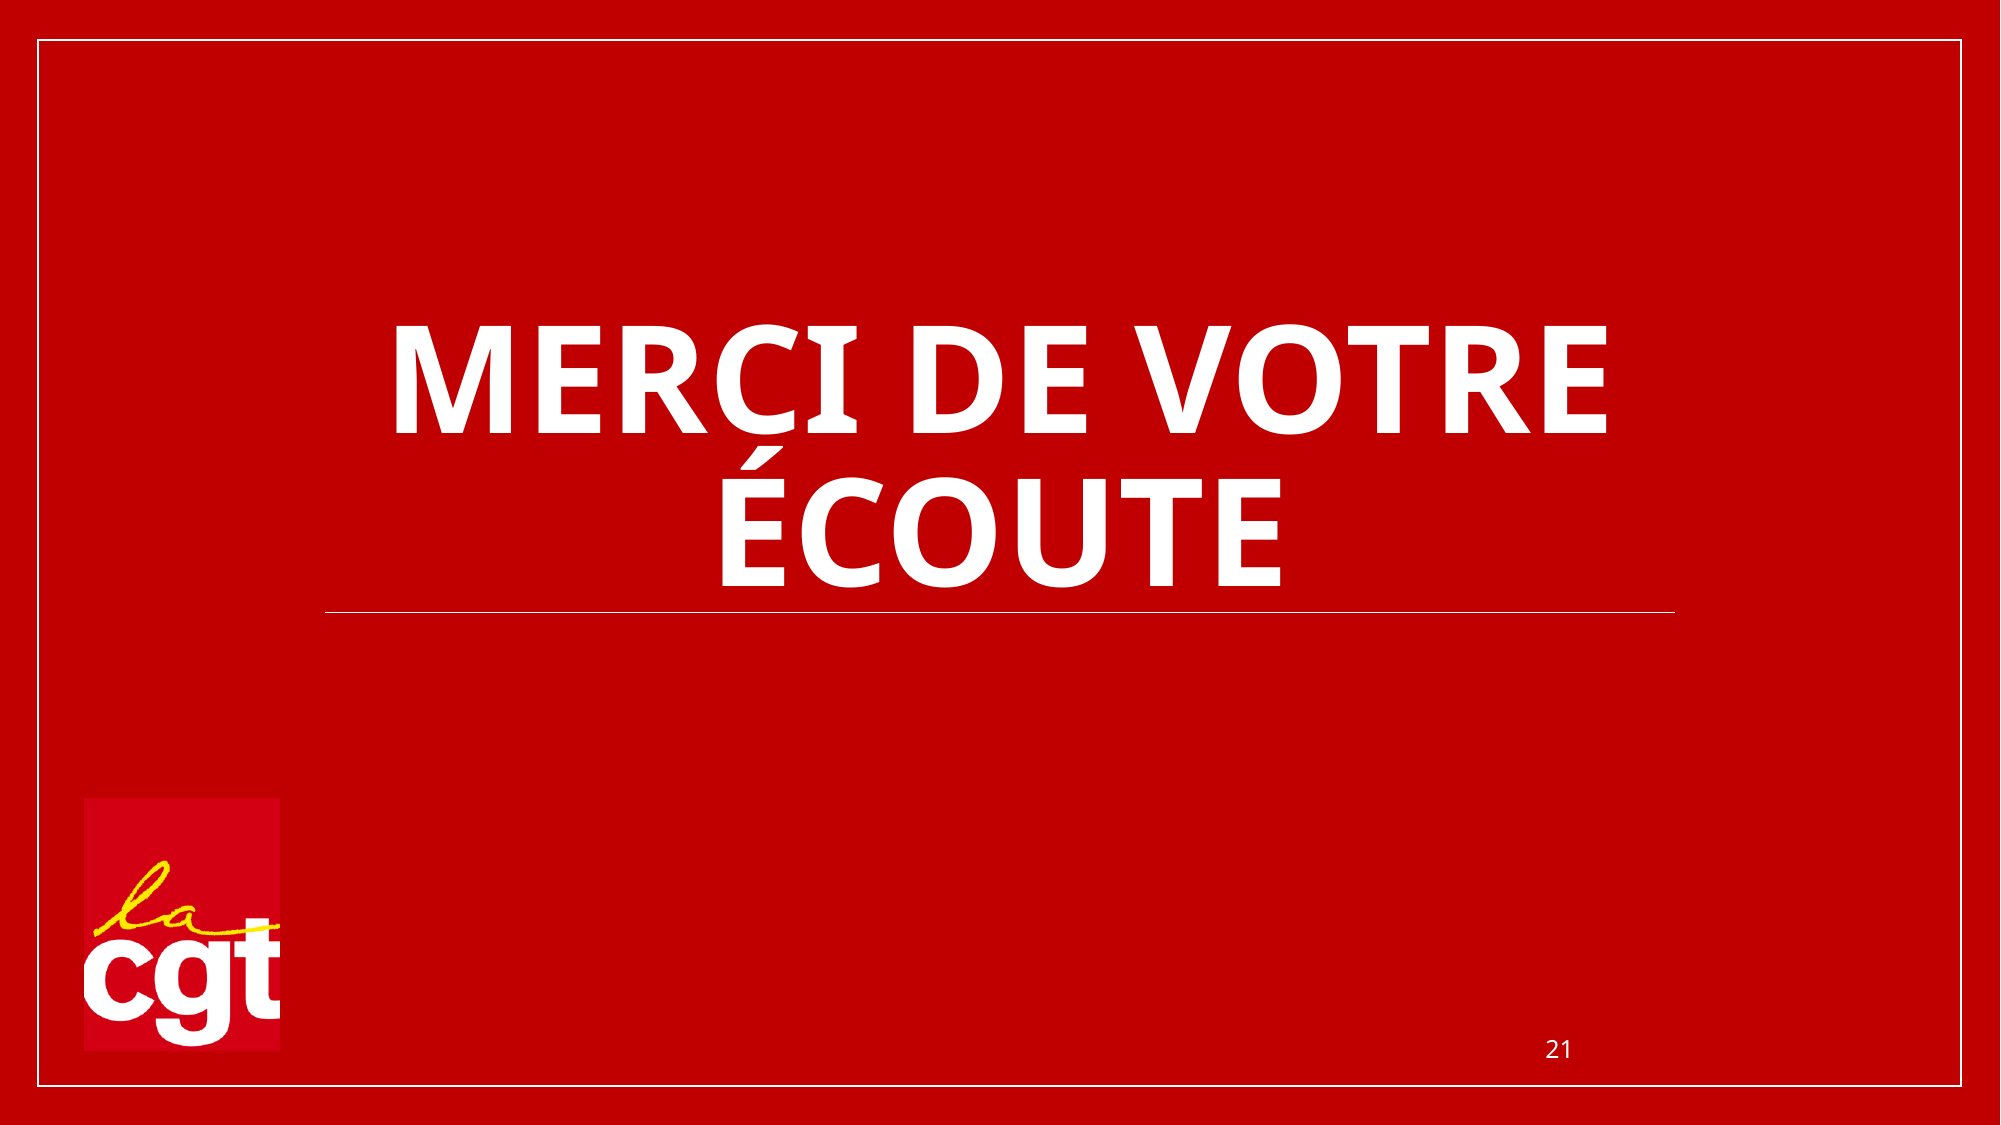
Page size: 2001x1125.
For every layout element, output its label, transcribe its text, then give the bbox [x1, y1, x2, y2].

text_box [1530, 1020, 1811, 1081]
title Merci de votre écoute [182, 144, 1818, 625]
picture [84, 798, 280, 1051]
